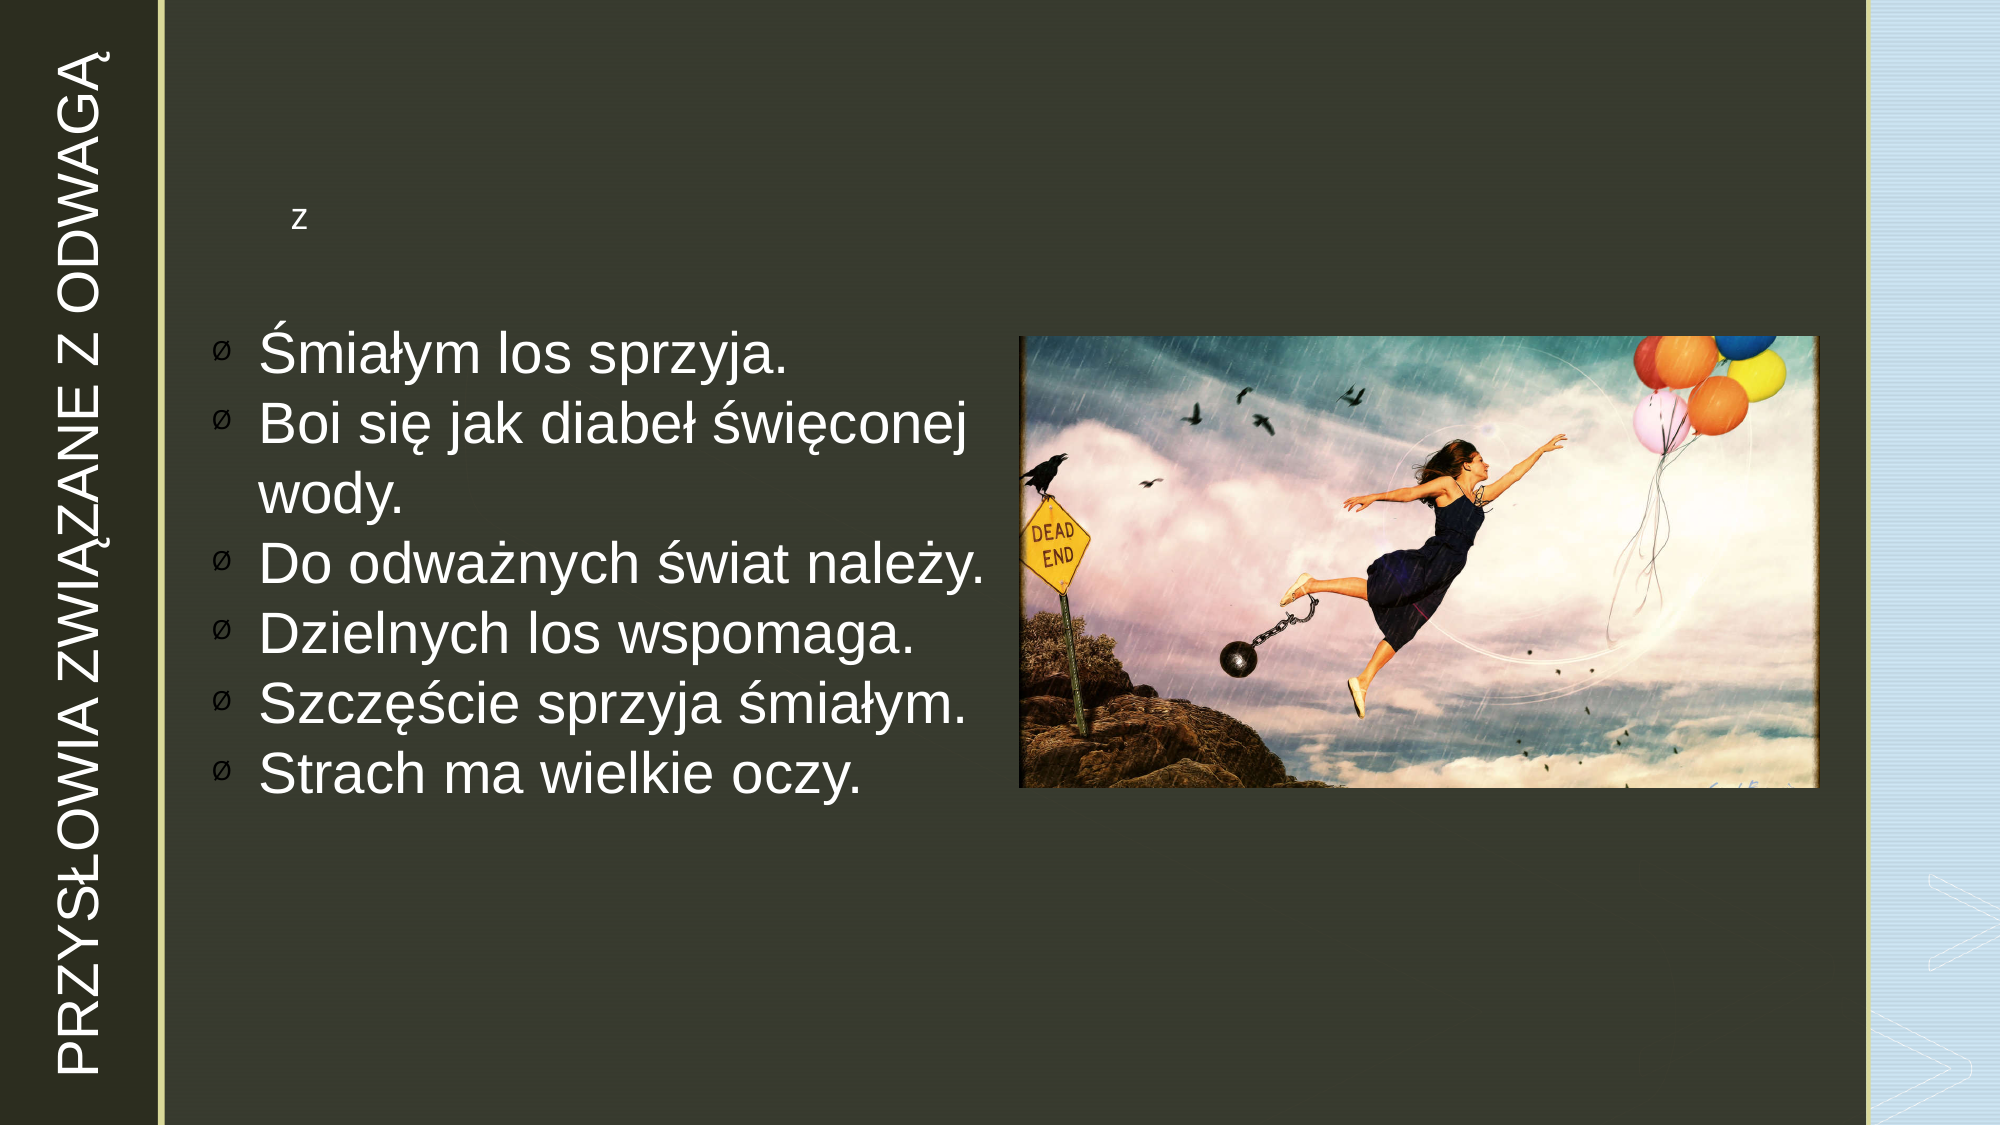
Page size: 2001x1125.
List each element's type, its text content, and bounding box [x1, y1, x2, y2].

text_box PRZYSŁOWIA ZWIĄZANE Z ODWAGĄ [32, 31, 118, 1094]
text_box Śmiałym los sprzyja. Boi się jak diabeł święconej wody. Do odważnych świat należy. Dzielnych los wspomaga. Szczęście sprzyja śmiałym. Strach ma wielkie oczy. [196, 307, 1047, 813]
picture [1047, 336, 1820, 788]
picture [1871, 0, 2000, 1125]
